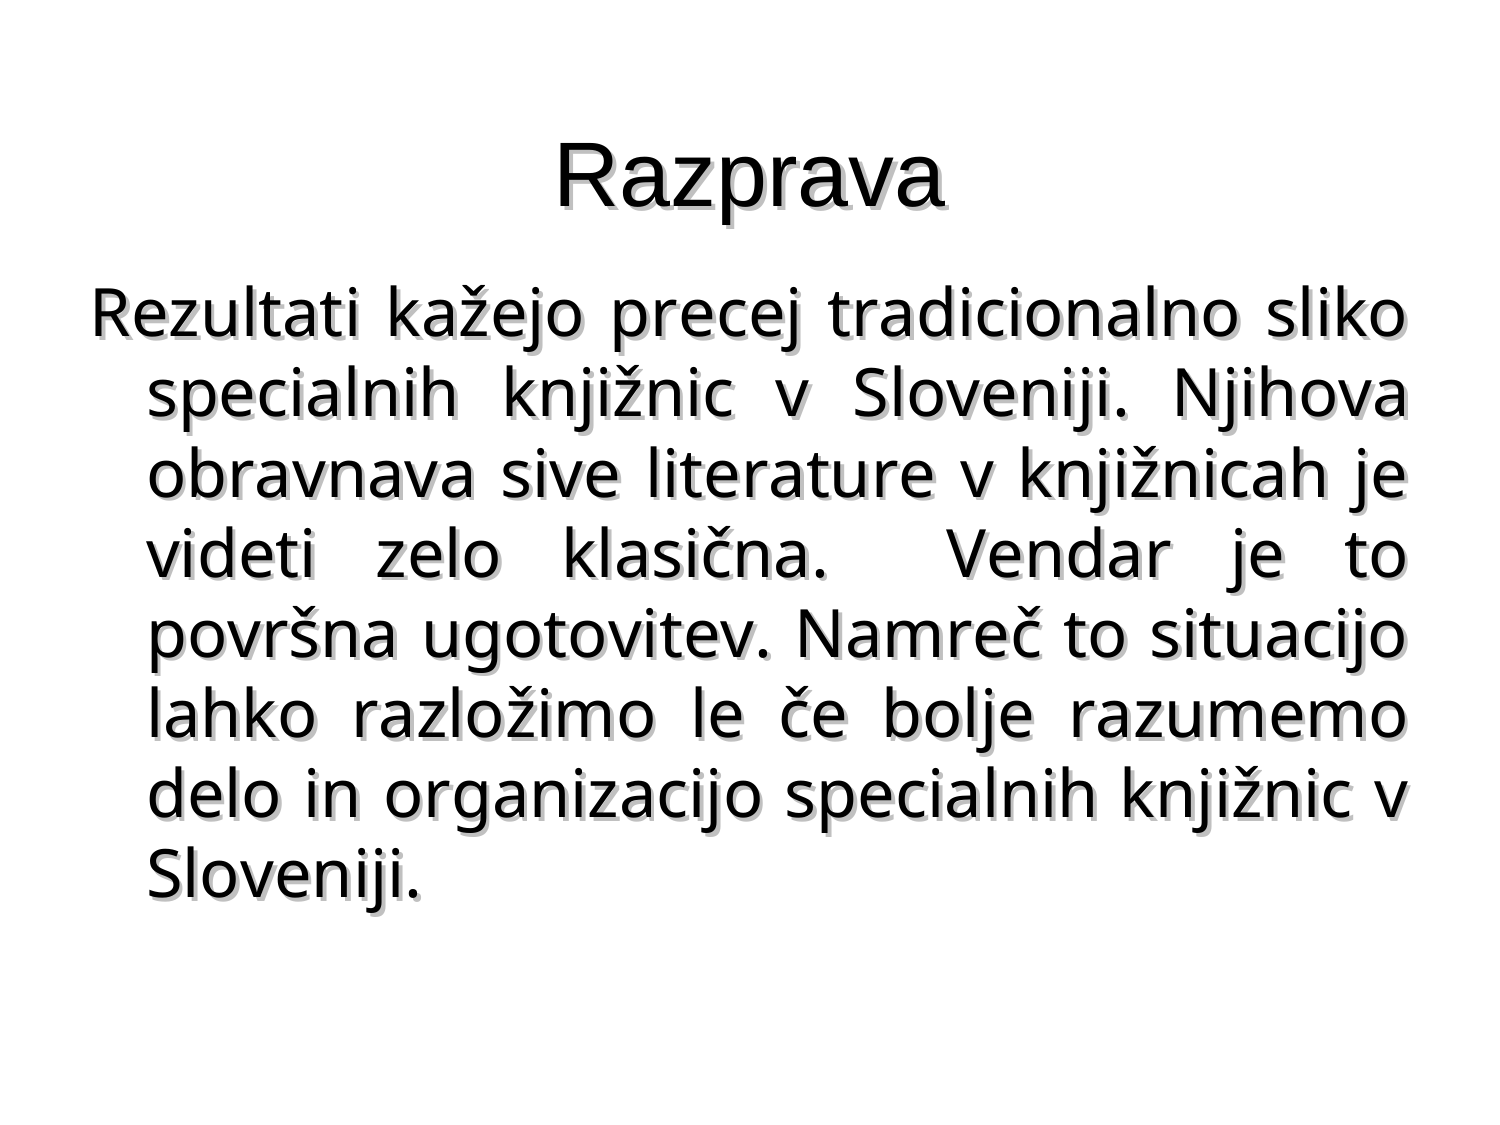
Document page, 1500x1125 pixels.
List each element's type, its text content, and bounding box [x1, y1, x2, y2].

list Rezultati kažejo precej tradicionalno sliko specialnih knjižnic v Sloveniji. Njihova obravnava sive literature v knjižnicah je videti zelo klasična. Vendar je to površna ugotovitev. Namreč to situacijo lahko razložimo le če bolje razumemo delo in organizacijo specialnih knjižnic v Sloveniji. [75, 262, 1426, 1006]
title Razprava [75, 25, 1426, 233]
